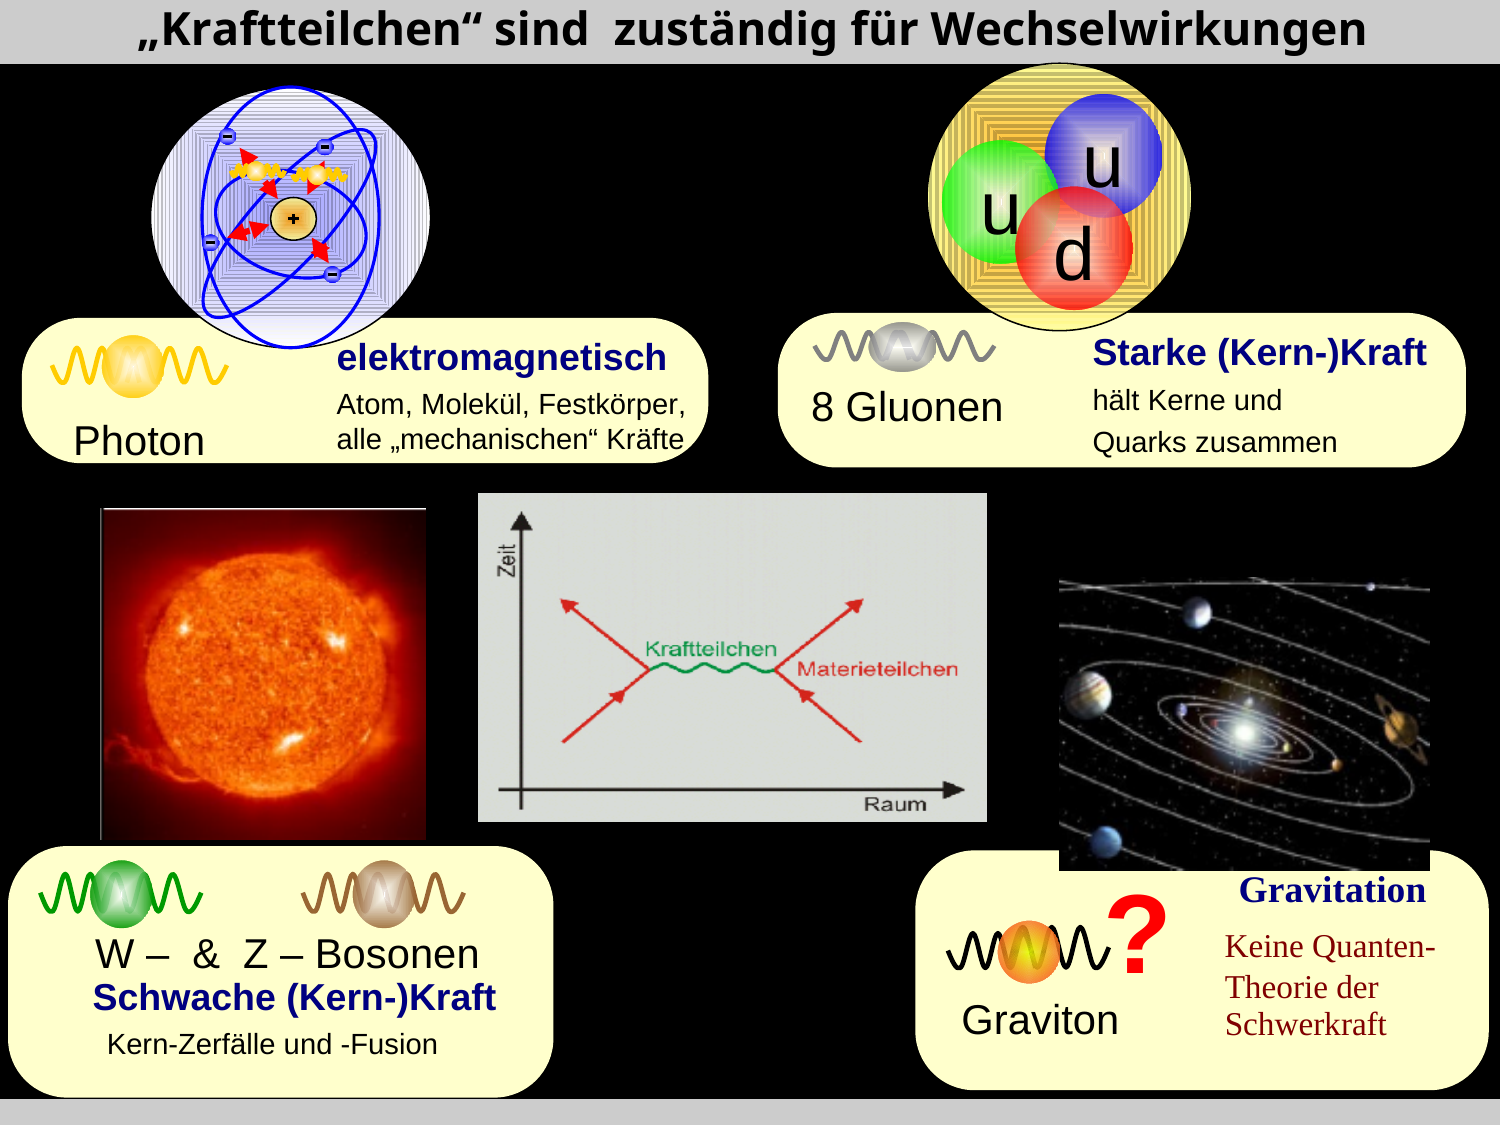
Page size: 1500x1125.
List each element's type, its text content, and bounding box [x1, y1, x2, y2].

picture [1059, 577, 1430, 871]
text_box Gravitation Keine Quanten- Theorie der Schwerkraft [915, 850, 1489, 1091]
text_box [868, 322, 937, 372]
text_box [150, 89, 370, 347]
text_box Graviton [946, 989, 1135, 1052]
text_box ? [1088, 871, 1187, 1006]
text_box [997, 920, 1061, 984]
title „Kraftteilchen“ sind zuständig für Wechselwirkungen [5, 2, 1499, 59]
picture [478, 493, 987, 822]
text_box [90, 860, 153, 922]
text_box [352, 860, 416, 929]
text_box Schwache (Kern-)Kraft Kern-Zerfälle und -Fusion [8, 846, 554, 1098]
text_box [236, 173, 377, 346]
text_box [101, 335, 165, 398]
picture [100, 508, 426, 840]
text_box d [1015, 186, 1134, 311]
text_box u [1044, 94, 1163, 214]
text_box [213, 246, 285, 312]
text_box Photon [58, 410, 221, 473]
text_box elektromagnetisch Atom, Molekül, Festkörper, alle „mechanischen“ Kräfte [21, 317, 709, 464]
text_box u [941, 140, 1059, 264]
text_box W – & Z – Bosonen [34, 922, 541, 985]
text_box Starke (Kern-)Kraft hält Kerne und Quarks zusammen [777, 312, 1466, 468]
text_box [205, 280, 228, 315]
text_box 8 Gluonen [796, 375, 1019, 438]
text_box [360, 132, 374, 157]
text_box [311, 89, 431, 347]
text_box [927, 63, 1192, 331]
